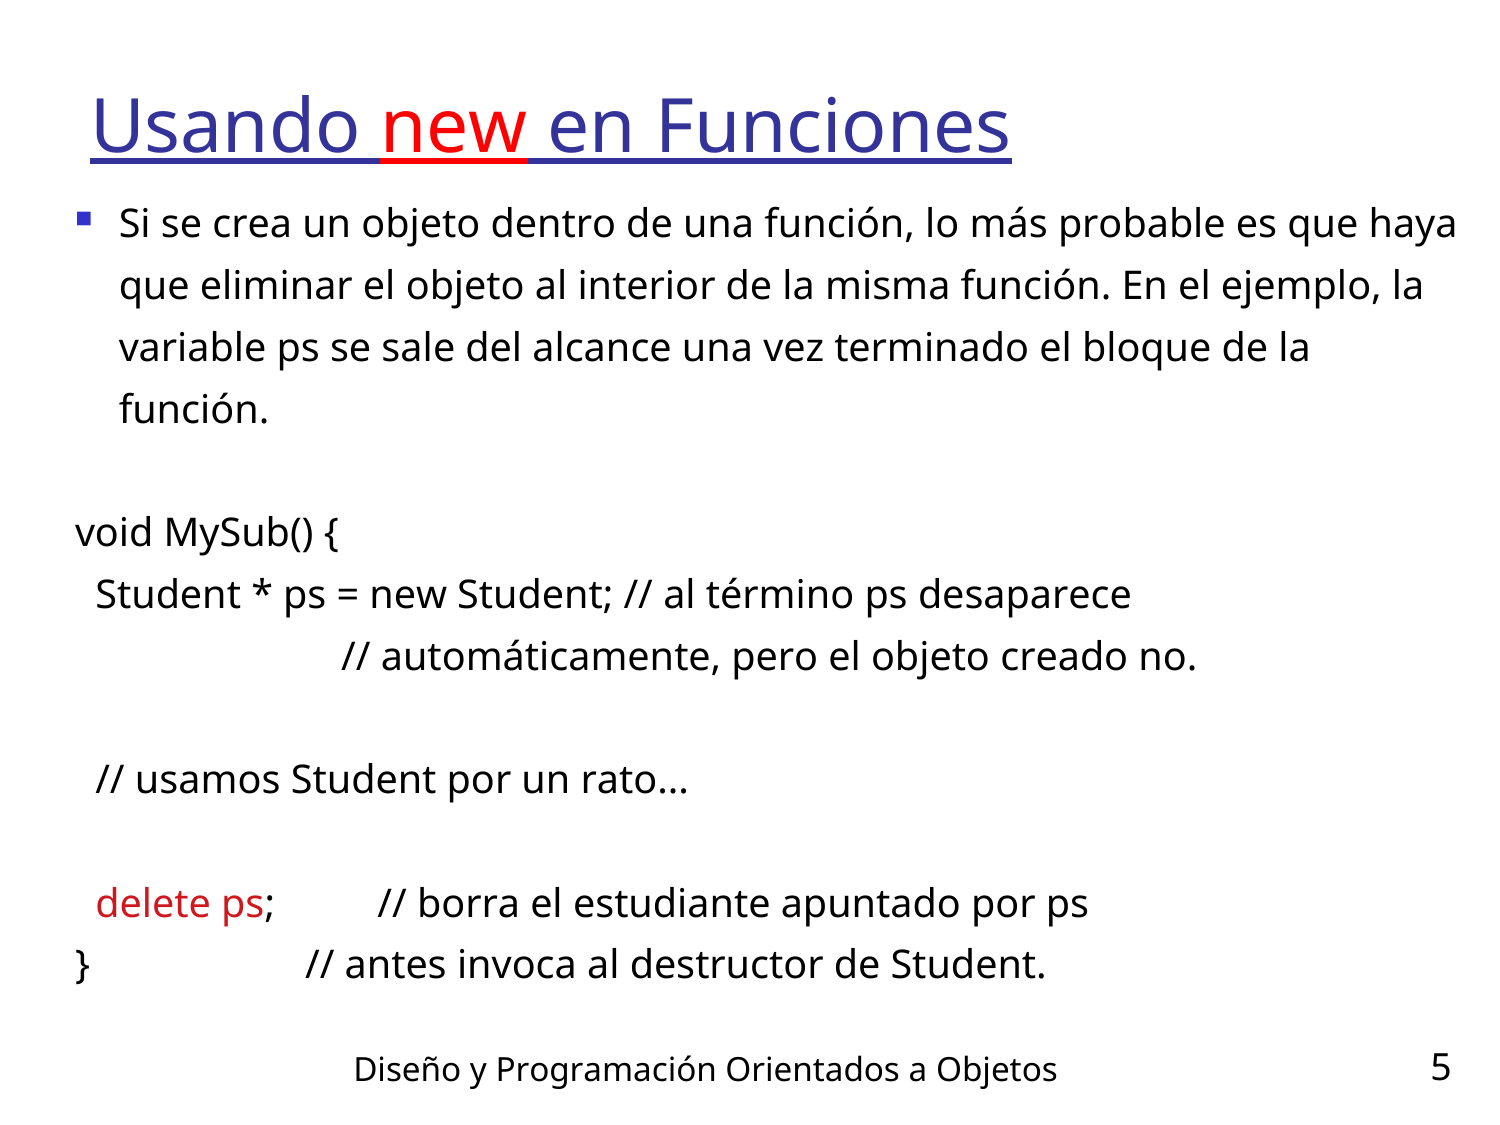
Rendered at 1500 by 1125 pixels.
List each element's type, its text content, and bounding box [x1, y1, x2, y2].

list Si se crea un objeto dentro de una función, lo más probable es que haya que eliminar el objeto al interior de la misma función. En el ejemplo, la variable ps se sale del alcance una vez terminado el bloque de la función. void MySub()‏ { Student * ps = new Student; // al término ps desaparece // automáticamente, pero el objeto creado no. // usamos Student por un rato... delete ps; // borra el estudiante apuntado por ps } // antes invoca al destructor de Student. [75, 187, 1462, 993]
title Usando new en Funciones [75, 19, 1466, 182]
